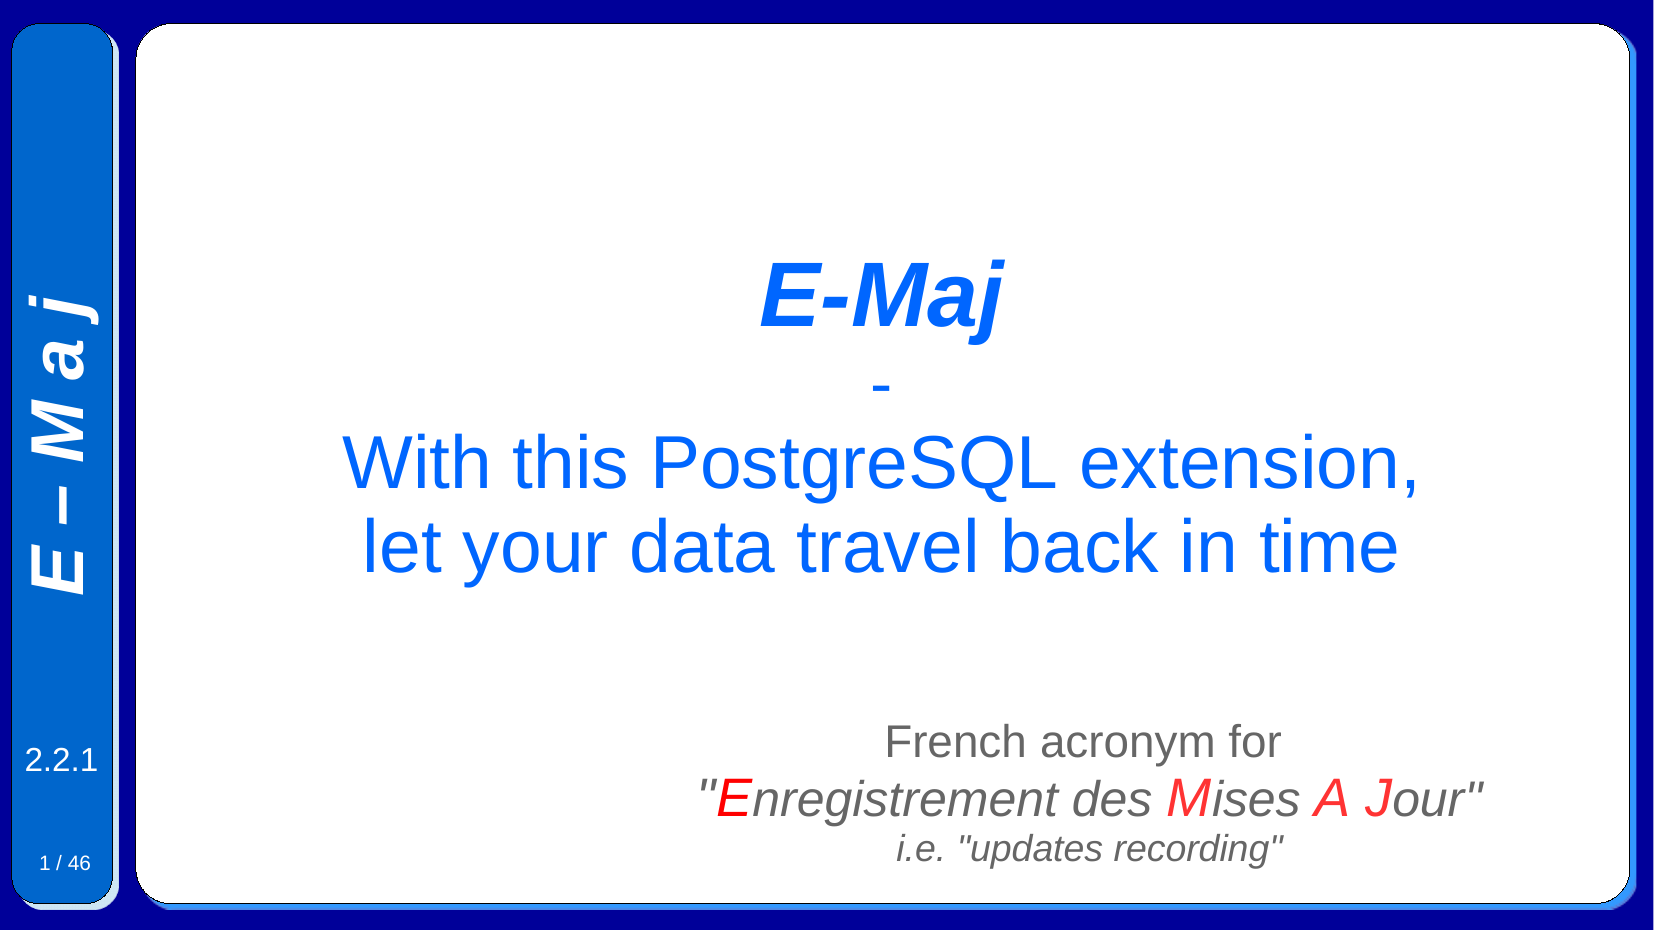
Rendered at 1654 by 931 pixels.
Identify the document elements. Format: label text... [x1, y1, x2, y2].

subtitle E-Maj - With this PostgreSQL extension, let your data travel back in time [194, 111, 1570, 832]
text_box French acronym for "Enregistrement des Mises A Jour" i.e. "updates recording" [602, 708, 1577, 878]
